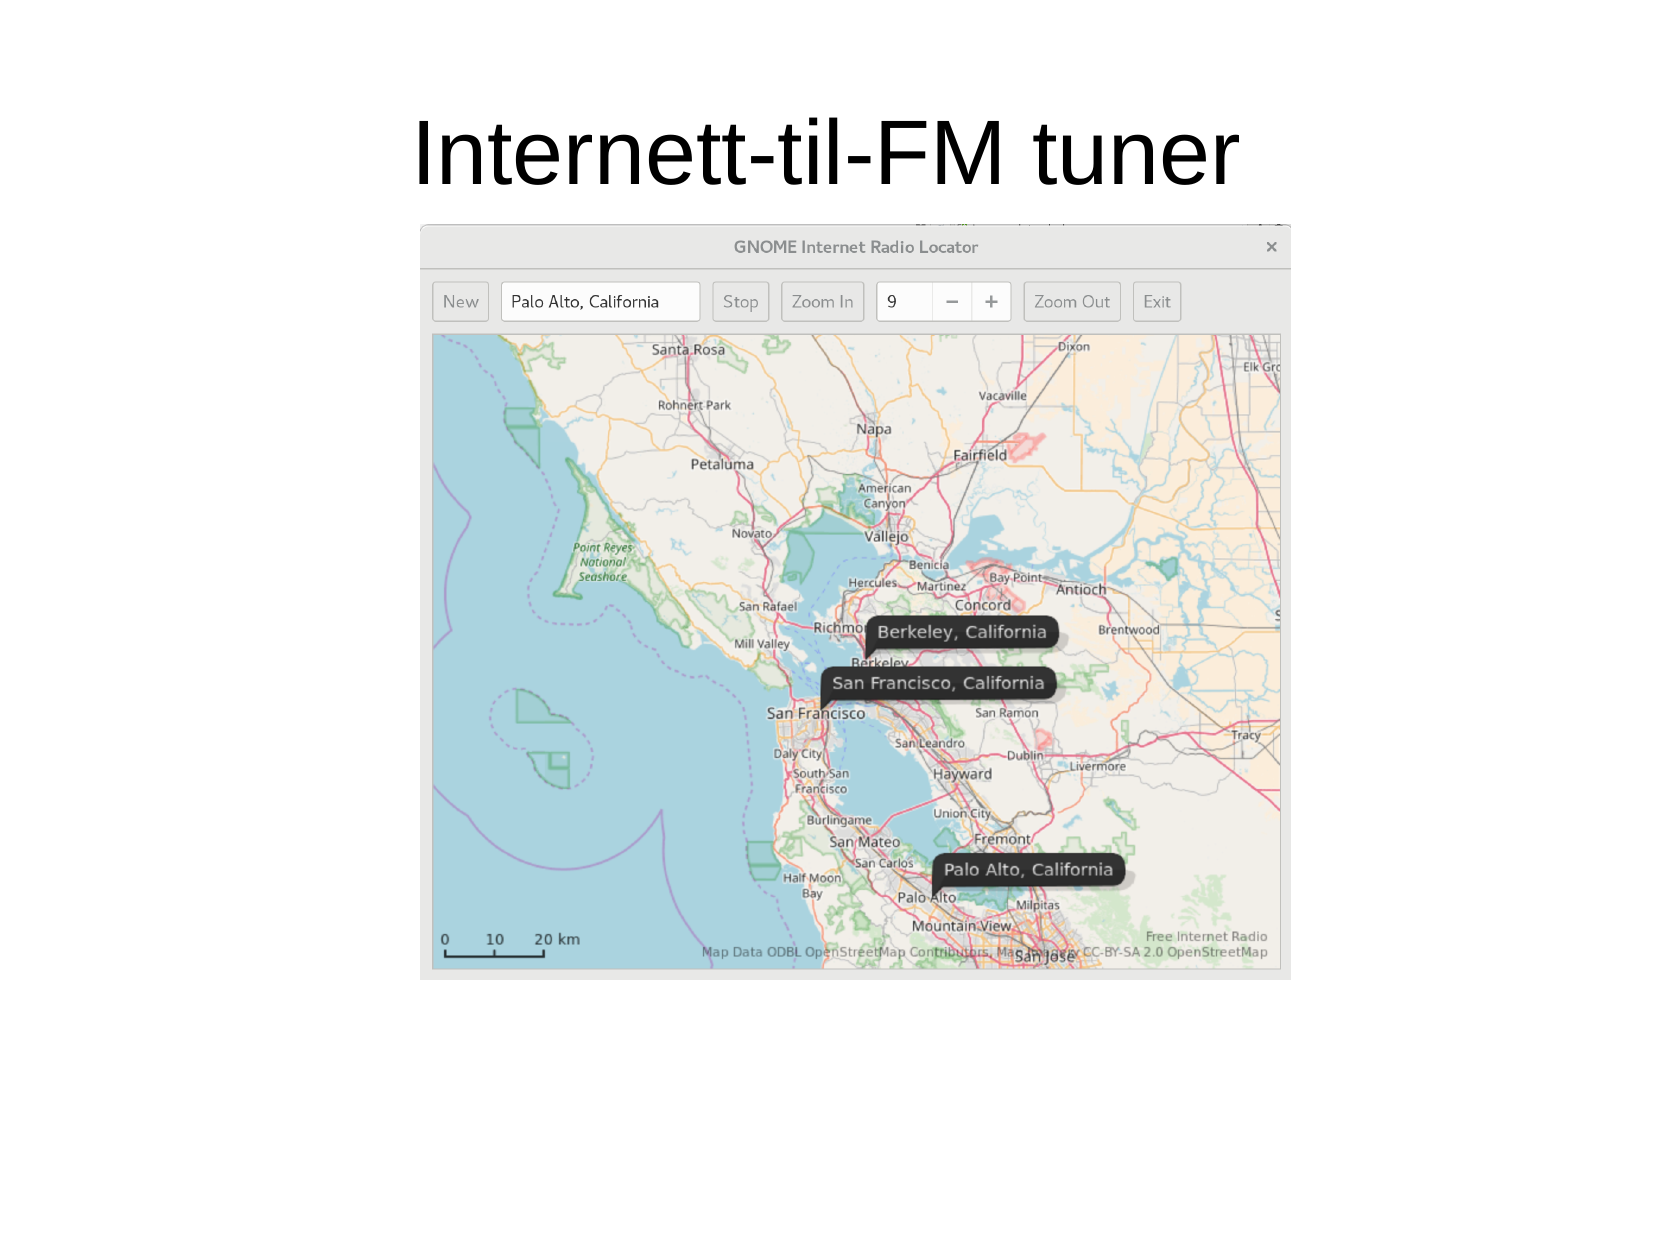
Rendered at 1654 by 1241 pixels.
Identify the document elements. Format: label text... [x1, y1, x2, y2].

picture [420, 224, 1291, 980]
title Internett-til-FM tuner [82, 49, 1571, 257]
